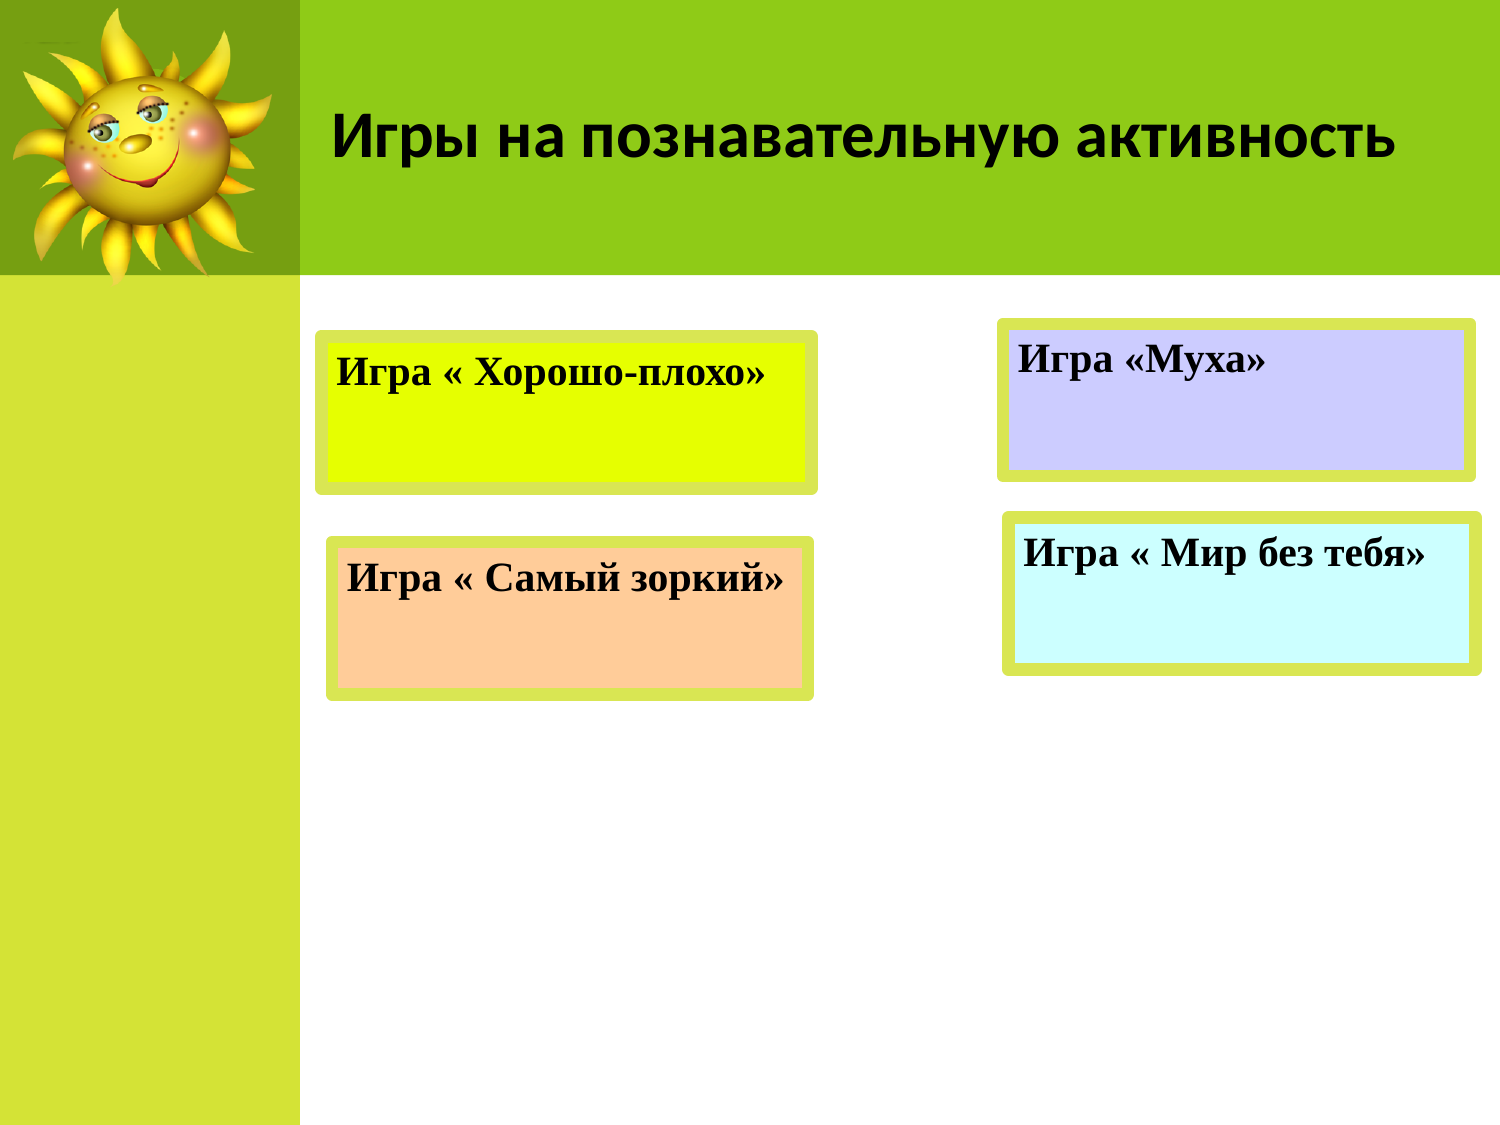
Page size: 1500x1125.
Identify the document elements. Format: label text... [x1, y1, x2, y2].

list Игра «Муха» [1003, 323, 1471, 476]
list Игра « Хорошо-плохо» [321, 336, 812, 489]
list Игра « Мир без тебя» [1008, 517, 1476, 670]
title Игры на познавательную активность [316, 37, 1477, 225]
list Игра « Самый зоркий» [332, 542, 808, 695]
picture [0, 0, 282, 300]
